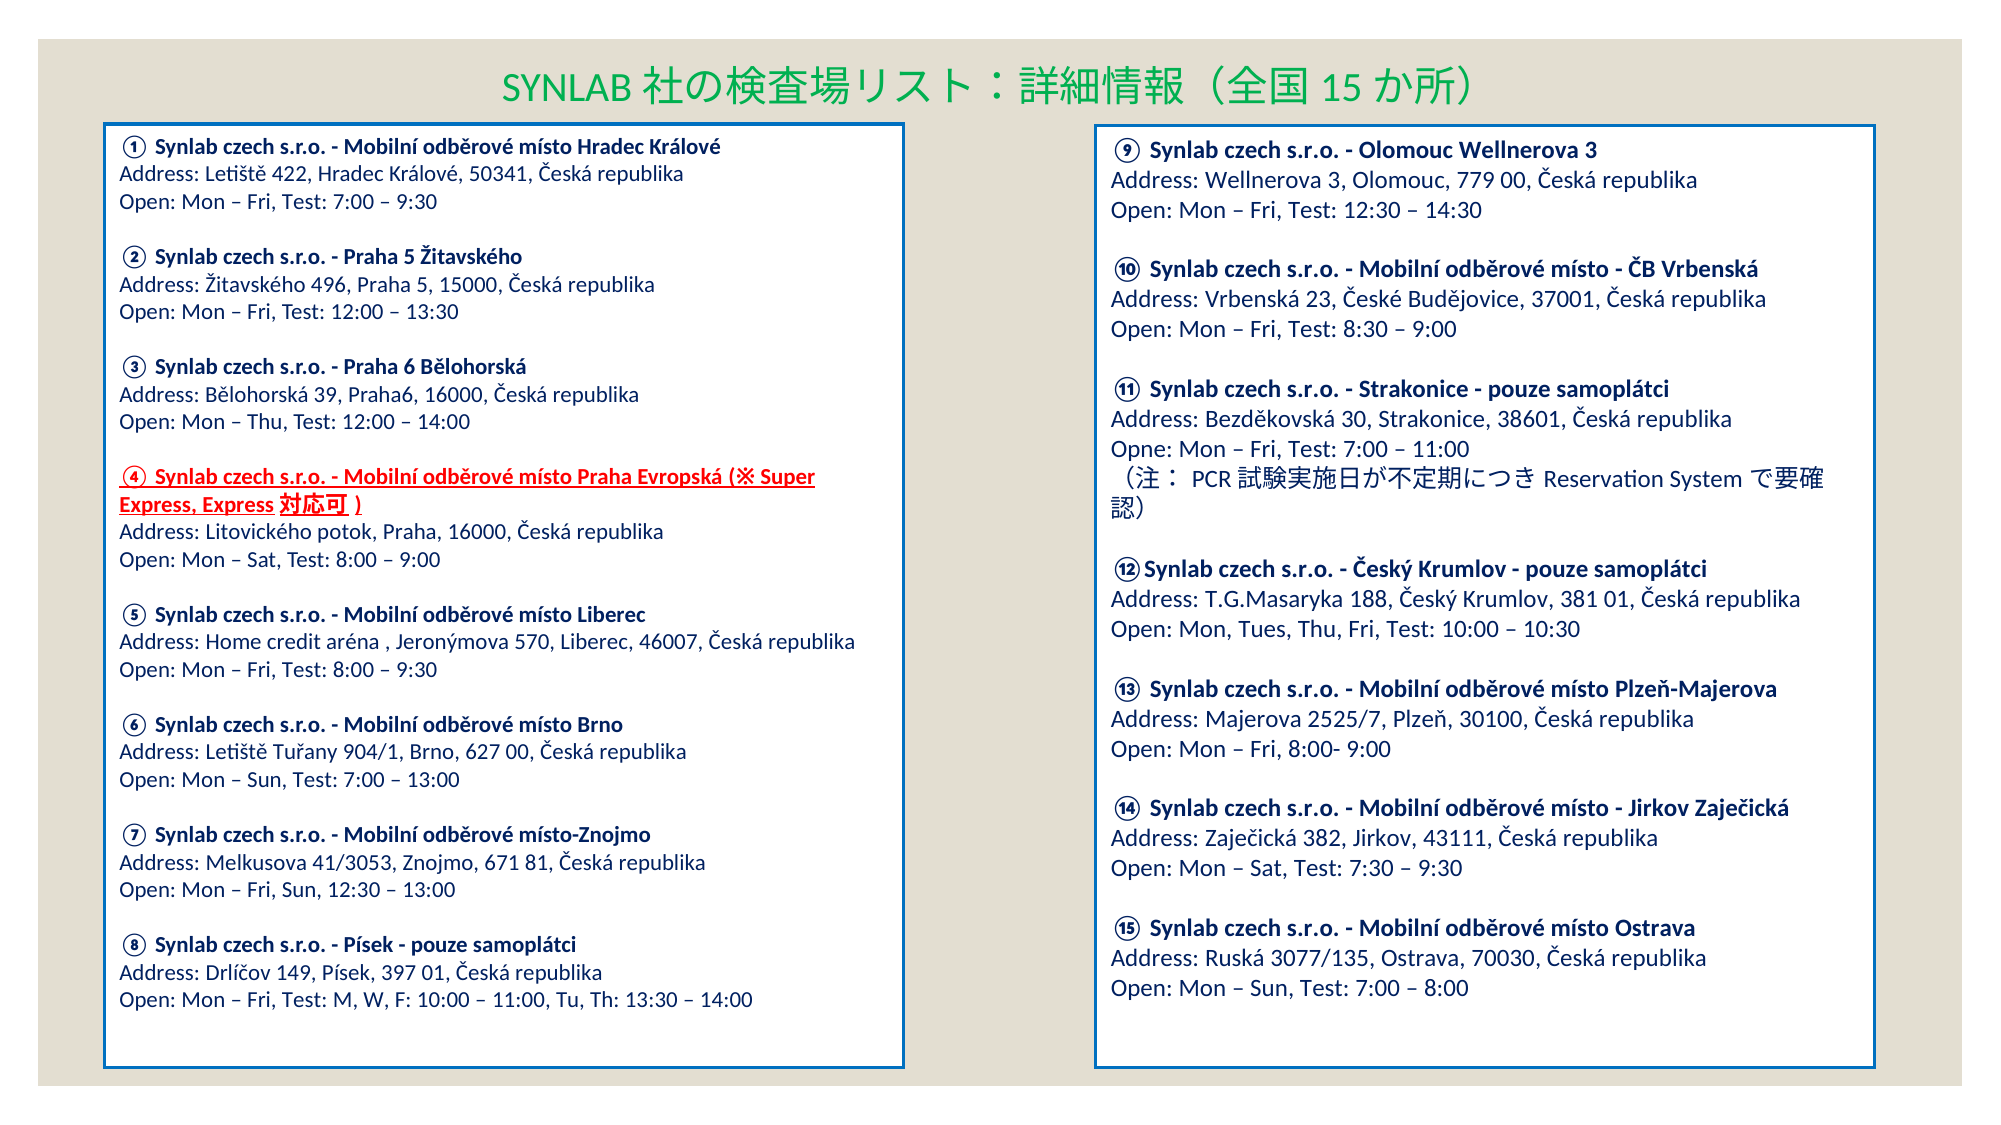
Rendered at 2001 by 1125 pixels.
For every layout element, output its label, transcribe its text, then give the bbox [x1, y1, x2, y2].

text_box ⑨ Synlab czech s.r.o. - Olomouc Wellnerova 3 Address: Wellnerova 3, Olomouc, 779 00, Česká republika Open: Mon – Fri, Test: 12:30 – 14:30 ⑩ Synlab czech s.r.o. - Mobilní odběrové místo - ČB Vrbenská Address: Vrbenská 23, České Budějovice, 37001, Česká republika Open: Mon – Fri, Test: 8:30 – 9:00 ⑪ Synlab czech s.r.o. - Strakonice - pouze samoplátci Address: Bezděkovská 30, Strakonice, 38601, Česká republika Opne: Mon – Fri, Test: 7:00 – 11:00 （注：PCR試験実施日が不定期につきReservation Systemで要確認） ⑫Synlab czech s.r.o. - Český Krumlov - pouze samoplátci Address: T.G.Masaryka 188, Český Krumlov, 381 01, Česká republika Open: Mon, Tues, Thu, Fri, Test: 10:00 – 10:30 ⑬ Synlab czech s.r.o. - Mobilní odběrové místo Plzeň-Majerova Address: Majerova 2525/7, Plzeň, 30100, Česká republika Open: Mon – Fri, 8:00- 9:00 ⑭ Synlab czech s.r.o. - Mobilní odběrové místo - Jirkov Zaječická Address: Zaječická 382, Jirkov, 43111, Česká republika Open: Mon – Sat, Test: 7:30 – 9:30 ⑮ Synlab czech s.r.o. - Mobilní odběrové místo Ostrava Address: Ruská 3077/135, Ostrava, 70030, Česká republika Open: Mon – Sun, Test: 7:00 – 8:00 [1095, 125, 1875, 1068]
list ① Synlab czech s.r.o. - Mobilní odběrové místo Hradec Králové Address: Letiště 422, Hradec Králové, 50341, Česká republika Open: Mon – Fri, Test: 7:00 – 9:30 ② Synlab czech s.r.o. - Praha 5 Žitavského Address: Žitavského 496, Praha 5, 15000, Česká republika Open: Mon – Fri, Test: 12:00 – 13:30 ③ Synlab czech s.r.o. - Praha 6 Bělohorská Address: Bělohorská 39, Praha6, 16000, Česká republika Open: Mon – Thu, Test: 12:00 – 14:00 ④ Synlab czech s.r.o. - Mobilní odběrové místo Praha Evropská (※ Super Express, Express対応可) Address: Litovického potok, Praha, 16000, Česká republika Open: Mon – Sat, Test: 8:00 – 9:00 ⑤ Synlab czech s.r.o. - Mobilní odběrové místo Liberec Address: Home credit aréna , Jeronýmova 570, Liberec, 46007, Česká republika Open: Mon – Fri, Test: 8:00 – 9:30 ⑥ Synlab czech s.r.o. - Mobilní odběrové místo Brno Address: Letiště Tuřany 904/1, Brno, 627 00, Česká republika Open: Mon – Sun, Test: 7:00 – 13:00 ⑦ Synlab czech s.r.o. - Mobilní odběrové místo-Znojmo Address: Melkusova 41/3053, Znojmo, 671 81, Česká republika Open: Mon – Fri, Sun, 12:30 – 13:00 ⑧ Synlab czech s.r.o. - Písek - pouze samoplátci Address: Drlíčov 149, Písek, 397 01, Česká republika Open: Mon – Fri, Test: M, W, F: 10:00 – 11:00, Tu, Th: 13:30 – 14:00 [104, 123, 904, 1068]
title SYNLAB社の検査場リスト：詳細情報（全国15か所） [174, 58, 1825, 115]
